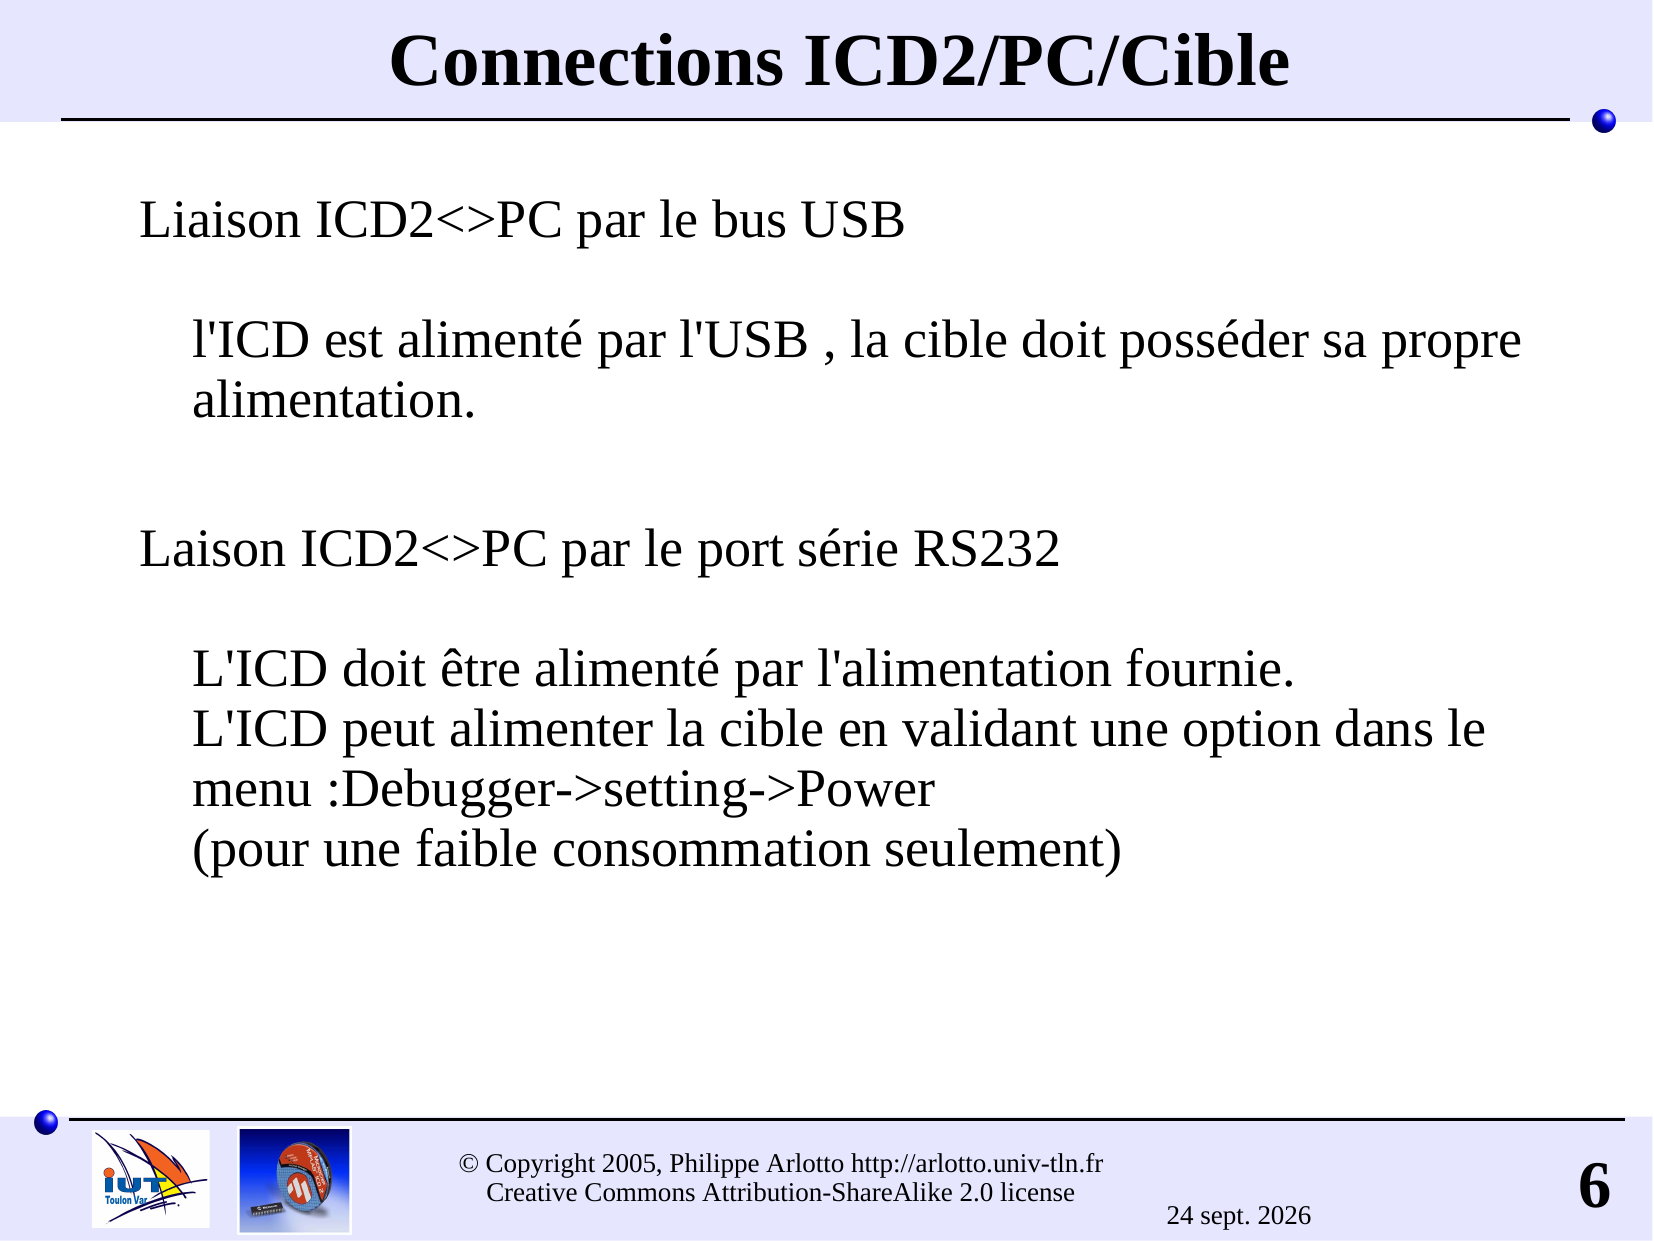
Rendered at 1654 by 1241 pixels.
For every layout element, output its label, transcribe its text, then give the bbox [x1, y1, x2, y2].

picture [237, 1126, 352, 1235]
title Connections ICD2/PC/Cible [95, 14, 1585, 107]
list Liaison ICD2<>PC par le bus USB l'ICD est alimenté par l'USB , la cible doit posséder sa propre alimentation. Laison ICD2<>PC par le port série RS232 L'ICD doit être alimenté par l'alimentation fournie. L'ICD peut alimenter la cible en validant une option dans le menu :Debugger->setting->Power (pour une faible consommation seulement) [121, 188, 1534, 1039]
